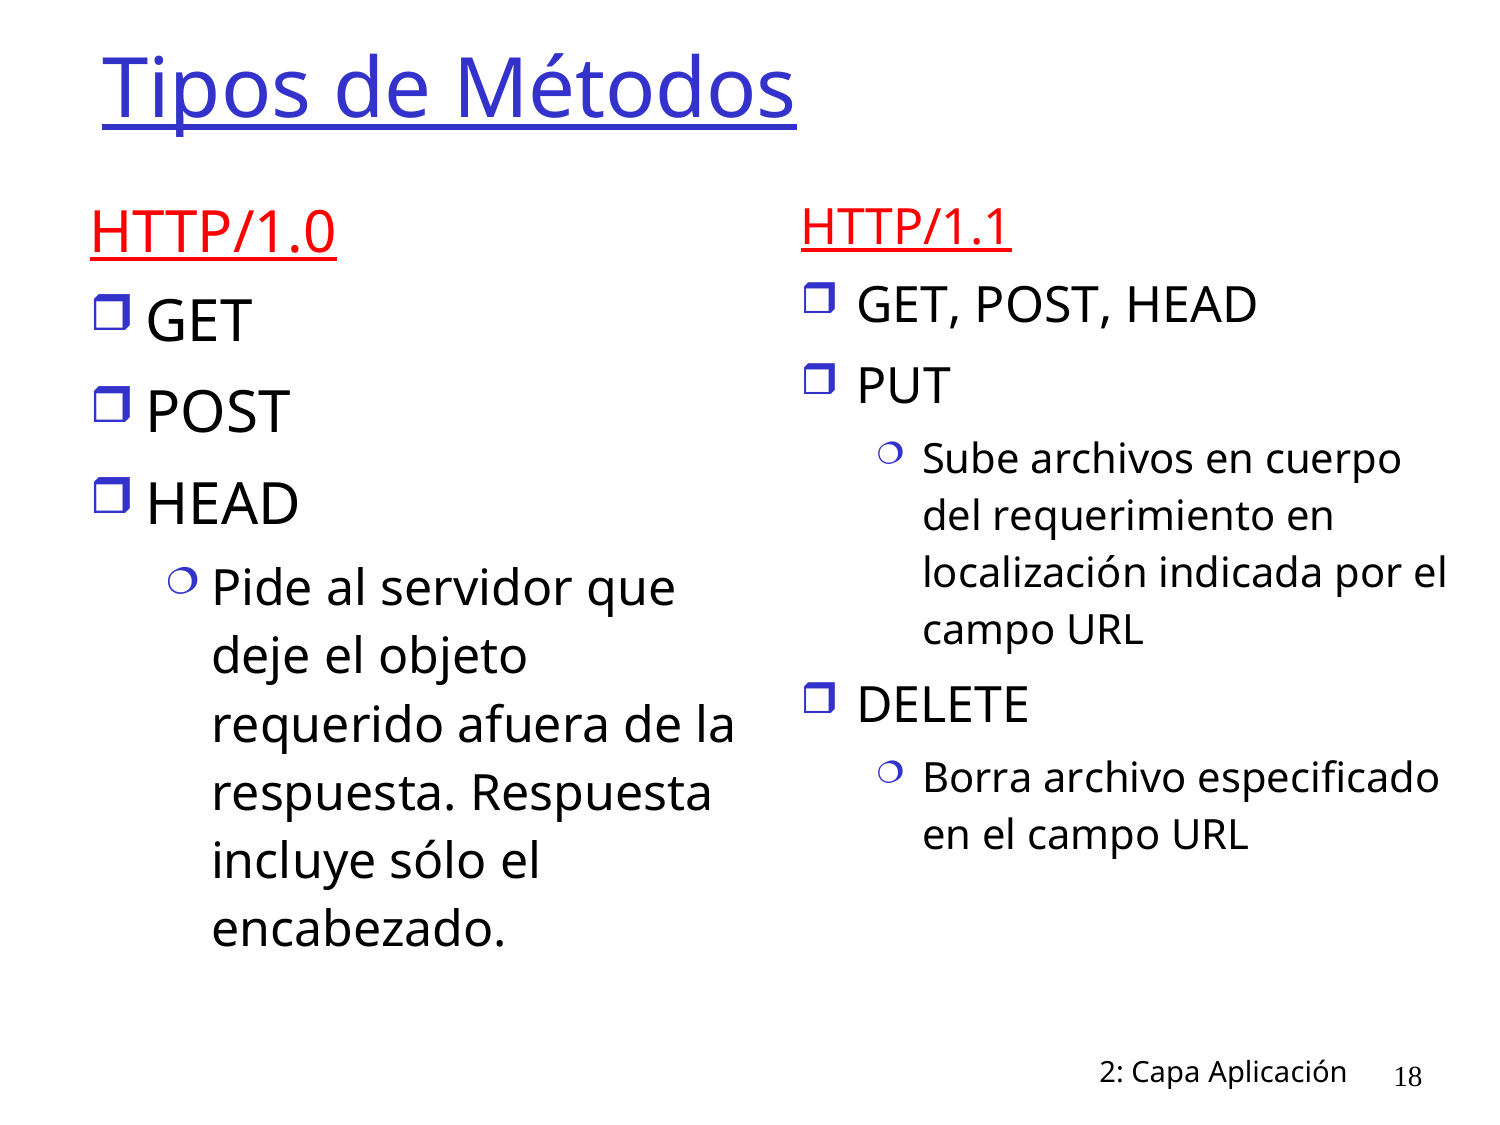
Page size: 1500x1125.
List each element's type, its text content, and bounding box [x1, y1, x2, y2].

list HTTP/1.0 GET POST HEAD Pide al servidor que deje el objeto requerido afuera de la respuesta. Respuesta incluye sólo el encabezado. [75, 187, 753, 1066]
title Tipos de Métodos [87, 15, 1463, 158]
list HTTP/1.1 GET, POST, HEAD PUT Sube archivos en cuerpo del requerimiento en localización indicada por el campo URL DELETE Borra archivo especificado en el campo URL [785, 187, 1464, 1066]
